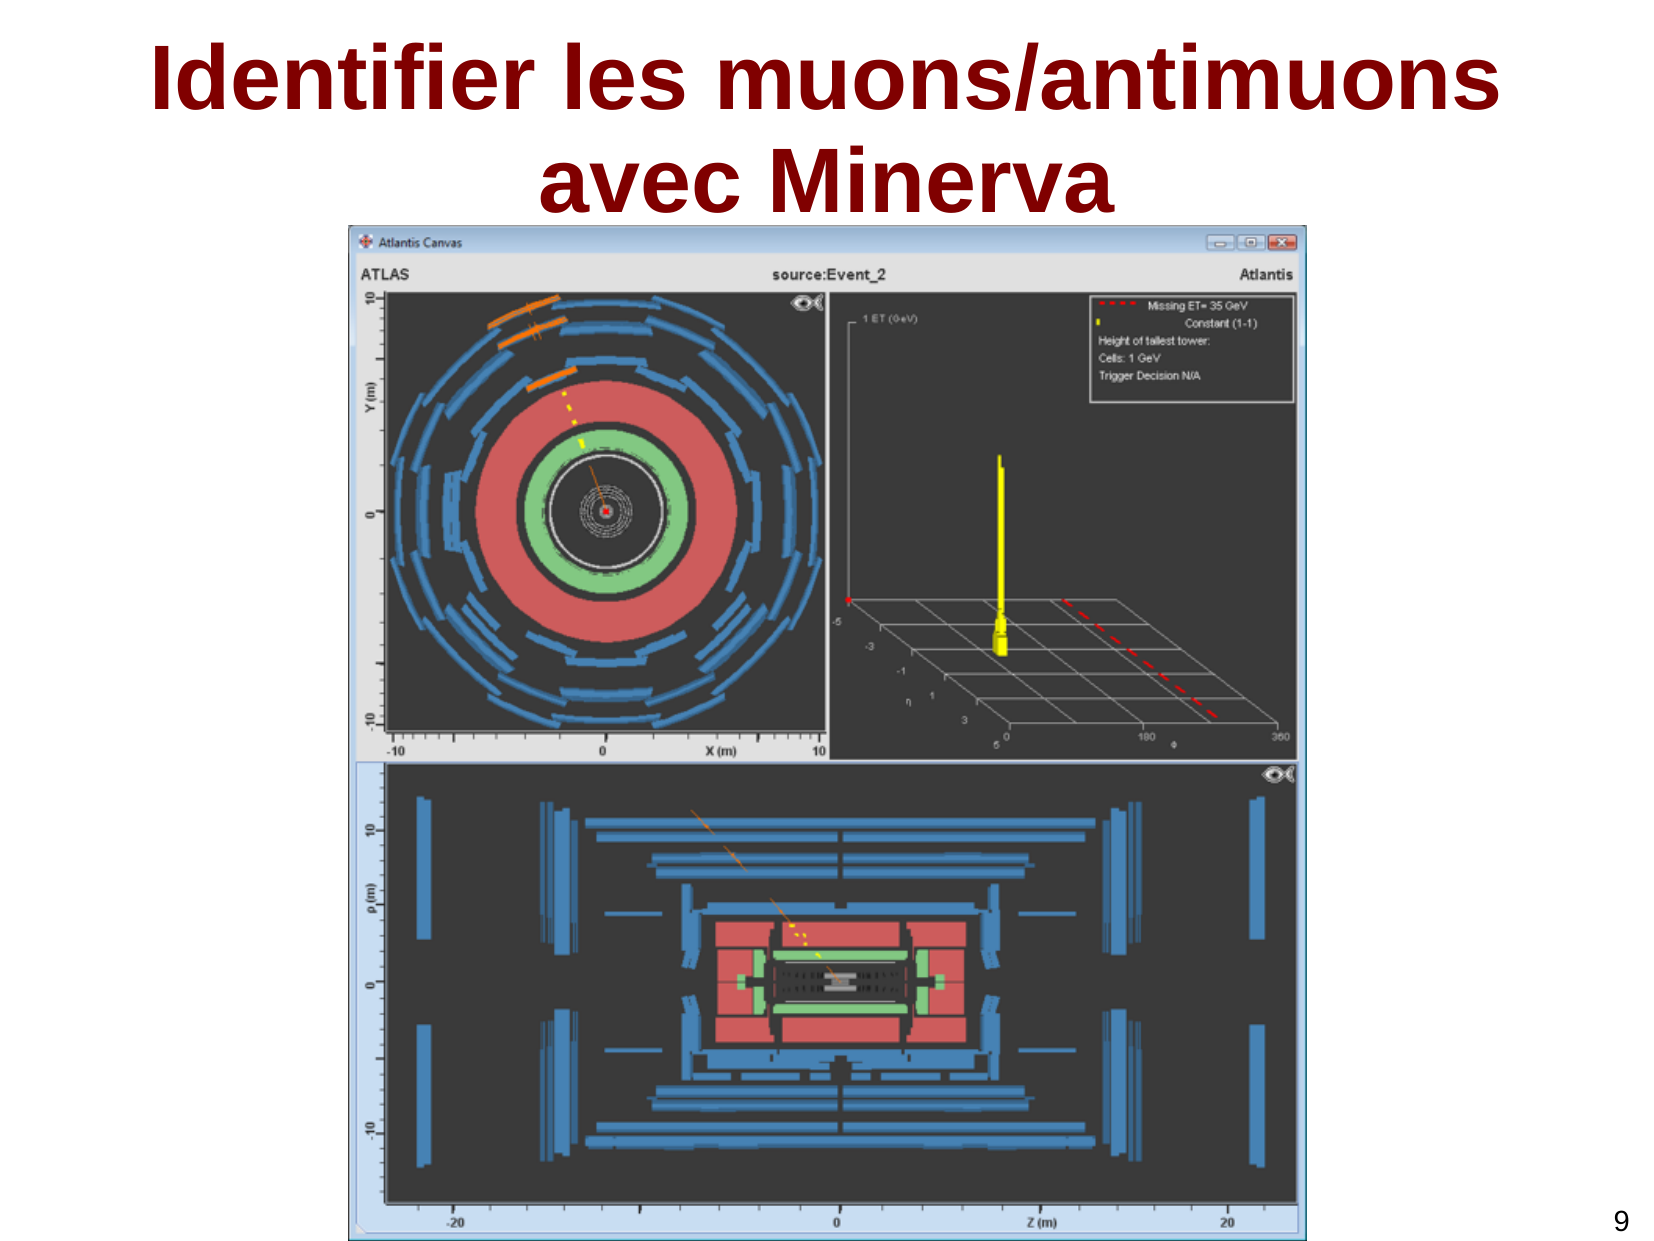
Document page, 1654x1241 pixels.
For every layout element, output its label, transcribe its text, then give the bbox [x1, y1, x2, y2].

title Identifier les muons/antimuons avec Minerva [82, 25, 1571, 233]
picture [348, 225, 1307, 1241]
